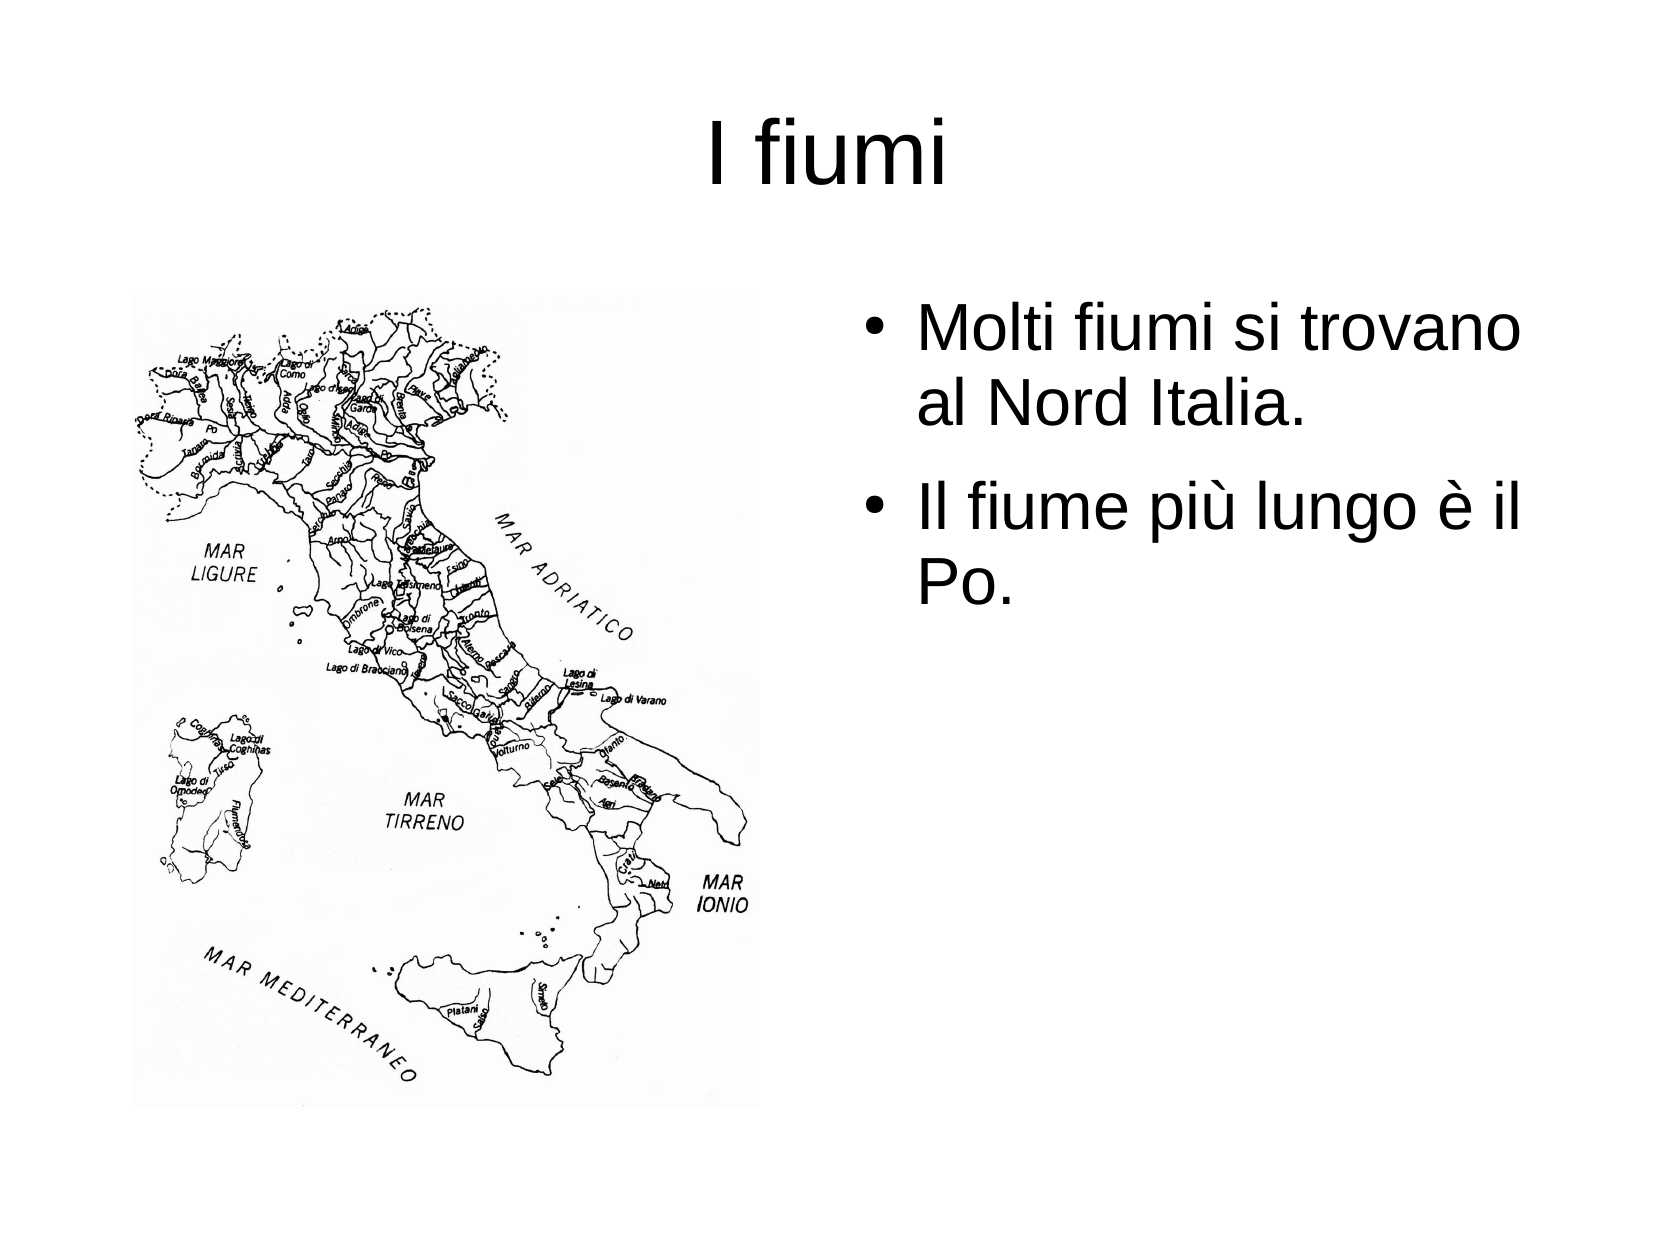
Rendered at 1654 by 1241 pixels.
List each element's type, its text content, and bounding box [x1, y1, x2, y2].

list Molti fiumi si trovano al Nord Italia. Il fiume più lungo è il Po. [845, 290, 1572, 681]
title I fiumi [82, 49, 1571, 257]
picture [131, 290, 760, 1109]
